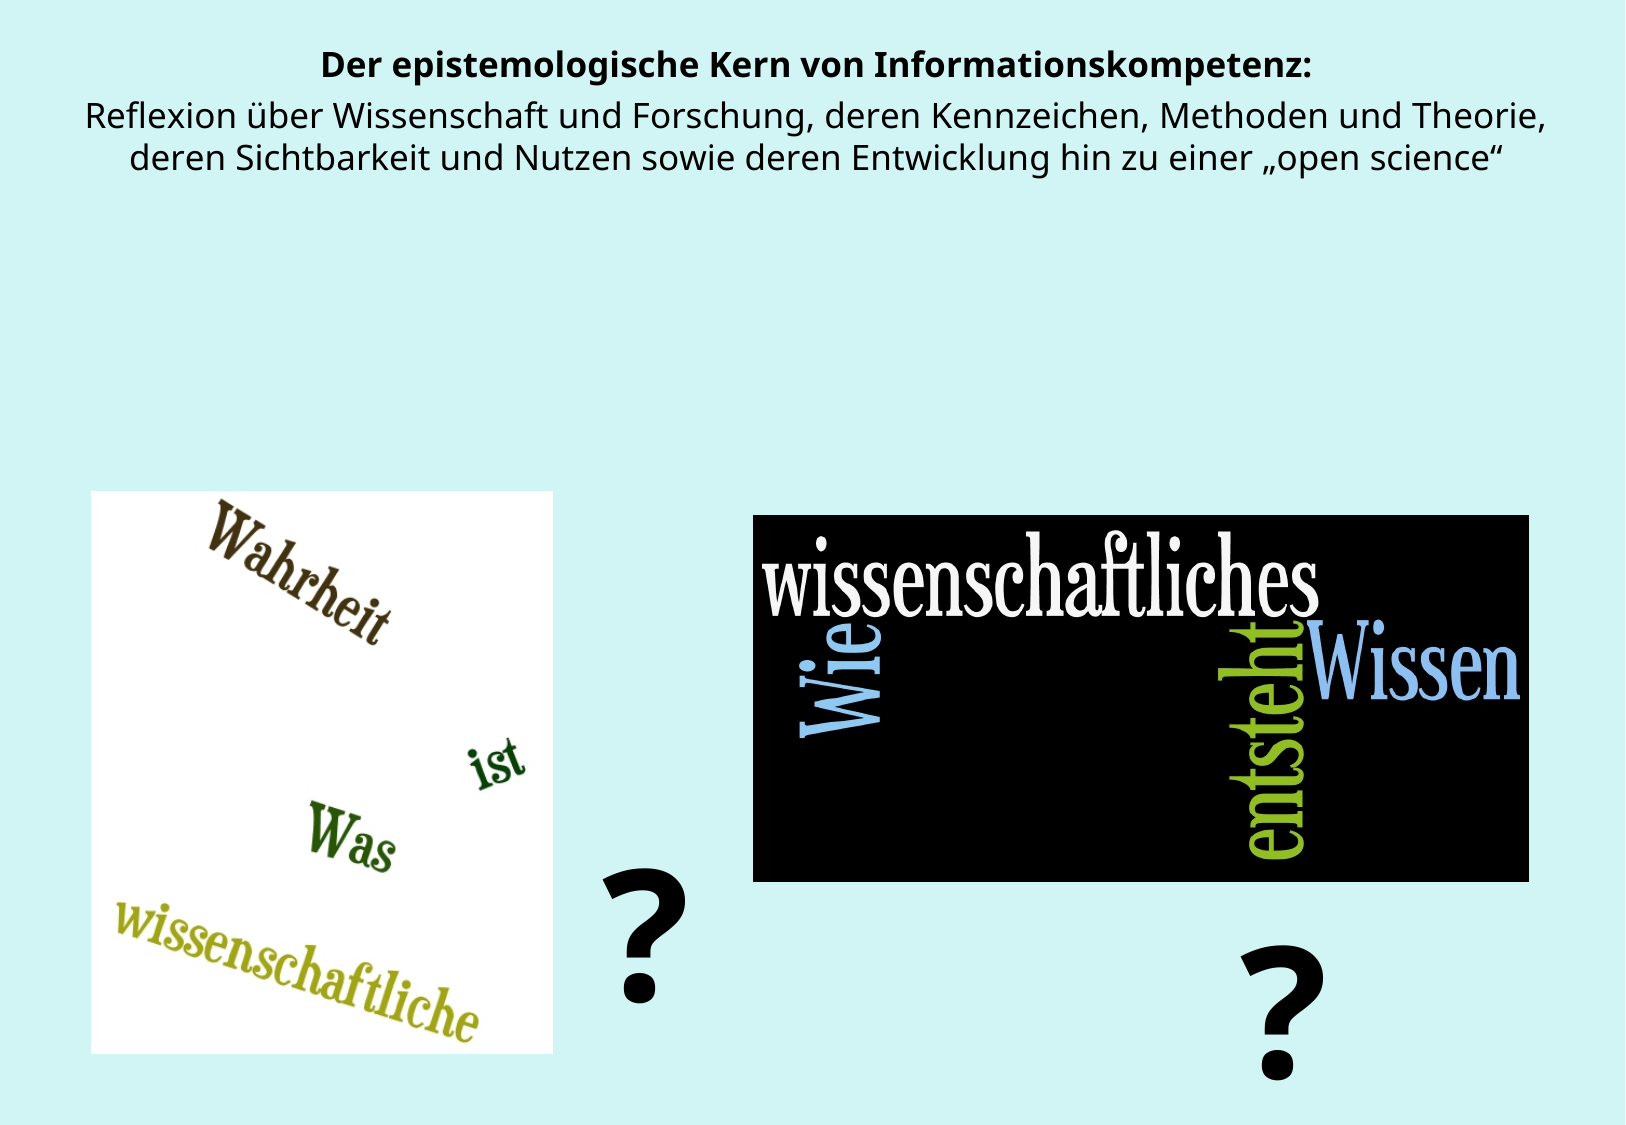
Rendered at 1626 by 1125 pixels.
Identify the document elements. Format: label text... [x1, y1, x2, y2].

list Der epistemologische Kern von Informationskompetenz: Reflexion über Wissenschaft und Forschung, deren Kennzeichen, Methoden und Theorie, deren Sichtbarkeit und Nutzen sowie deren Entwicklung hin zu einer „open science“ [80, 42, 1553, 185]
text_box ? [588, 810, 707, 1046]
text_box ? [1225, 887, 1333, 1124]
picture [91, 491, 553, 1054]
picture [753, 515, 1529, 882]
